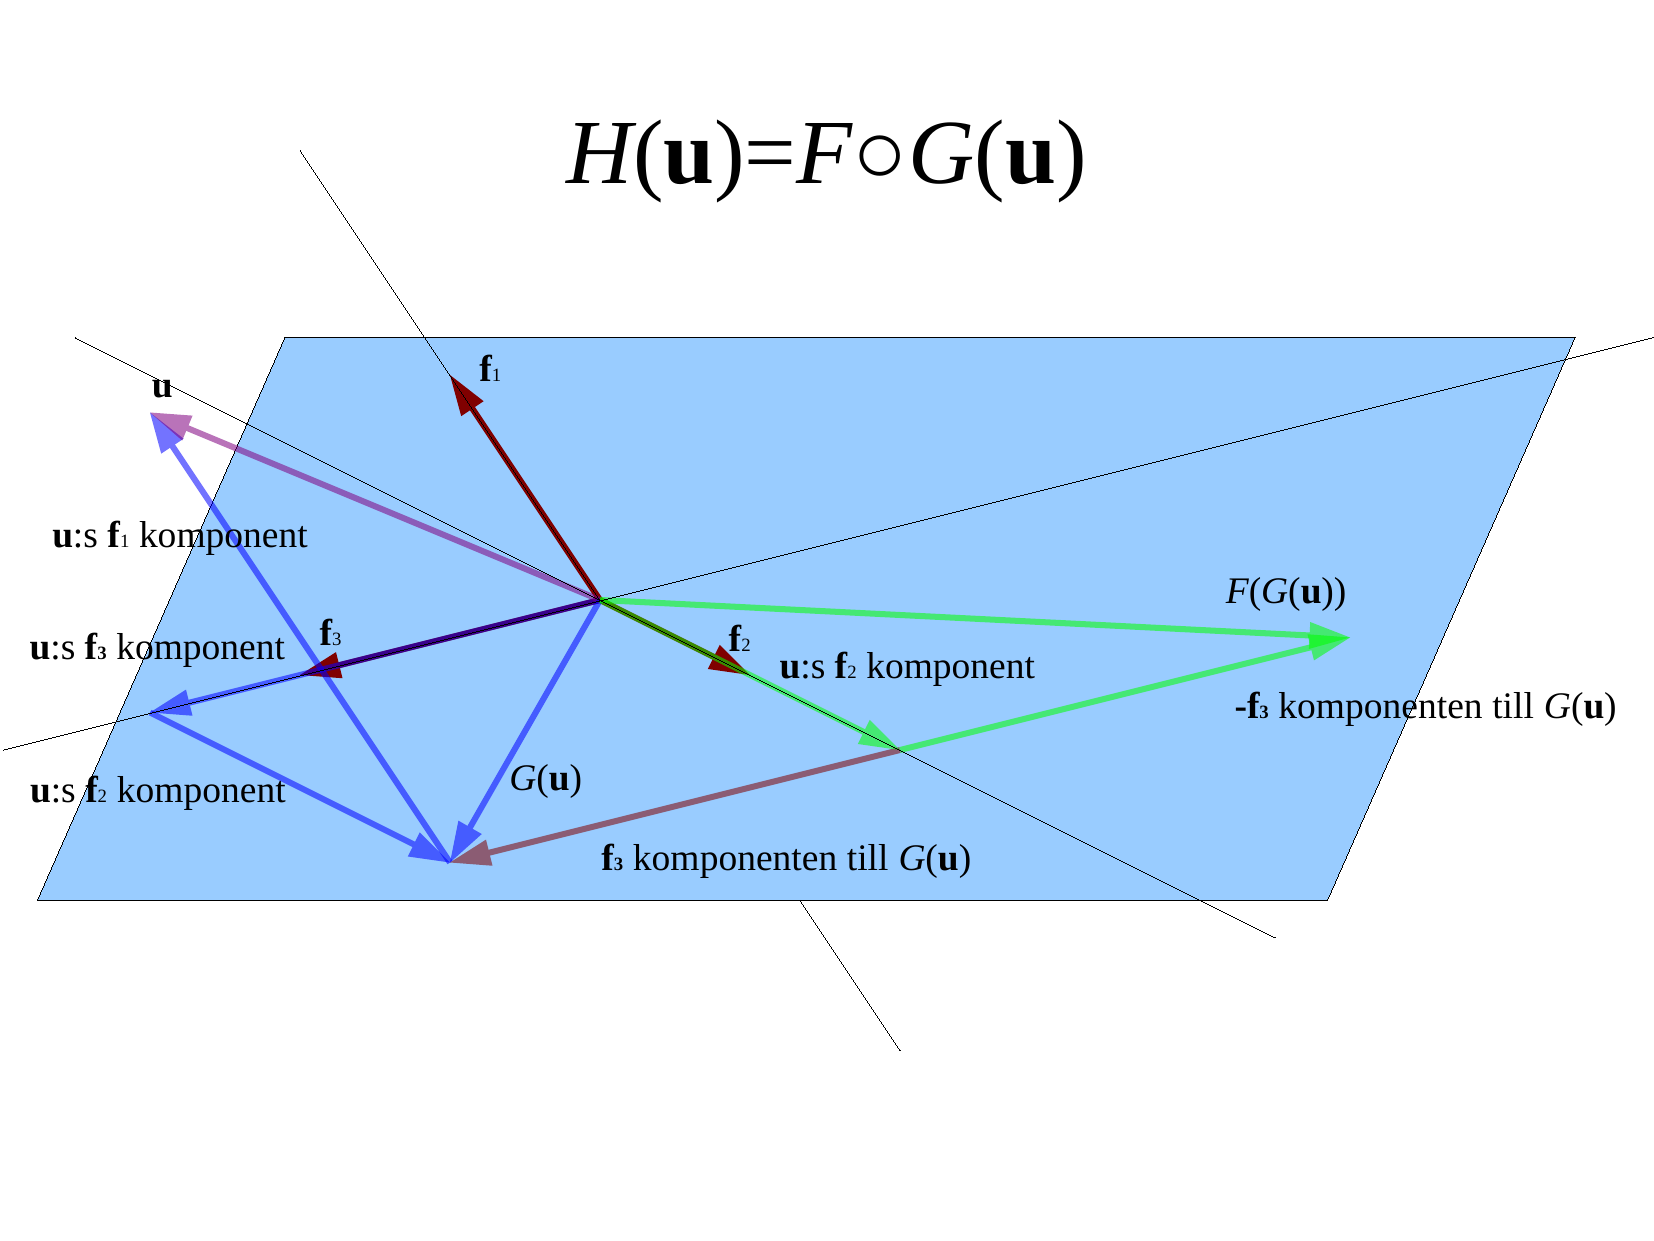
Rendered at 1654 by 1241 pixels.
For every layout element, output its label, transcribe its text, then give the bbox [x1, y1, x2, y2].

text_box u [137, 356, 188, 413]
text_box F(G(u)) [1210, 562, 1362, 638]
text_box u:s f2 komponent [764, 637, 1051, 694]
text_box u:s f3 komponent [14, 618, 301, 676]
text_box [161, 452, 587, 673]
text_box f3 [304, 604, 381, 672]
text_box u:s f1 komponent [37, 506, 355, 563]
title H(u)=F○G(u) [82, 49, 1571, 257]
text_box f2 [713, 611, 790, 678]
text_box G(u) [494, 750, 597, 807]
text_box u:s f2 komponent [15, 761, 301, 819]
text_box [37, 337, 1576, 901]
text_box f3 komponenten till G(u) [586, 829, 987, 886]
text_box -f3 komponenten till G(u) [1219, 678, 1632, 735]
text_box f1 [464, 341, 540, 408]
